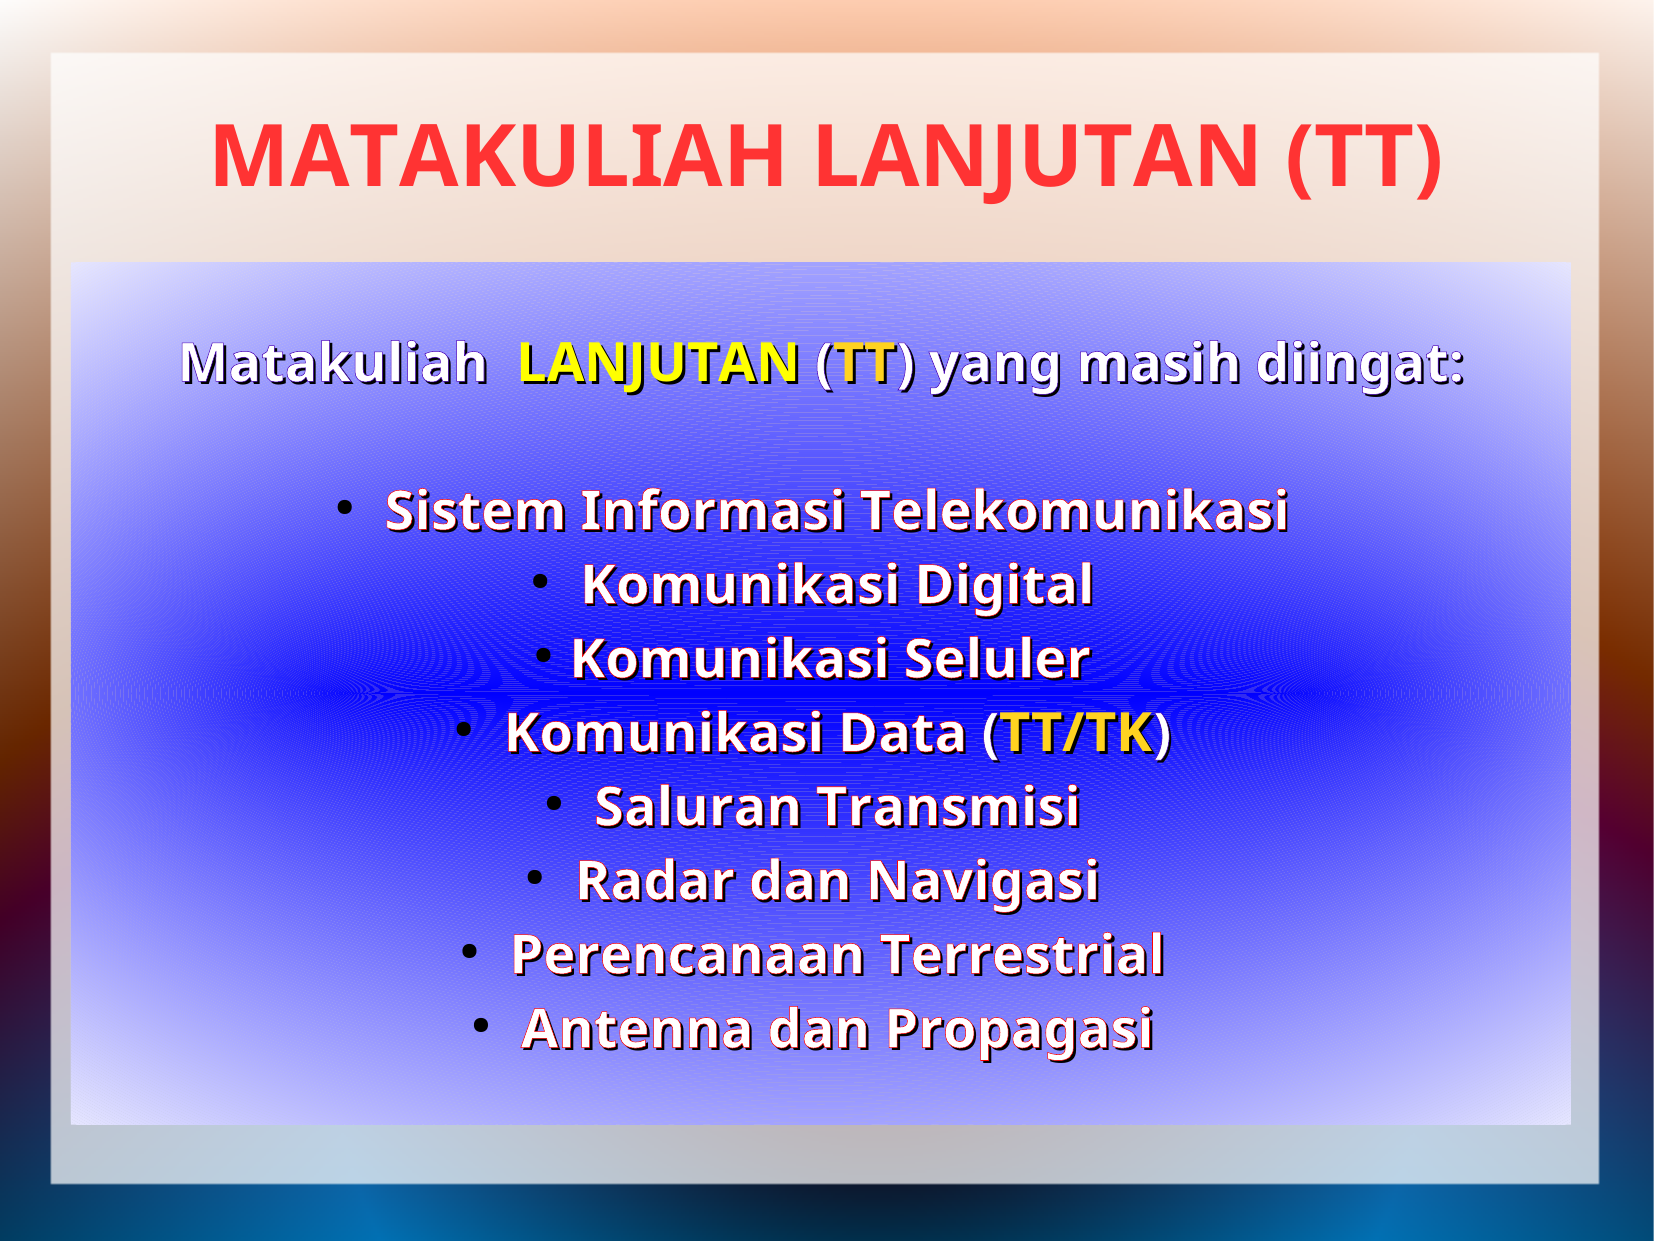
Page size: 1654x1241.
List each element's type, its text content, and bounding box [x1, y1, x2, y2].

subtitle Matakuliah LANJUTAN (TT) yang masih diingat: Sistem Informasi Telekomunikasi Komunikasi Digital Komunikasi Seluler Komunikasi Data (TT/TK) Saluran Transmisi Radar dan Navigasi Perencanaan Terrestrial Antenna dan Propagasi [70, 262, 1571, 1125]
picture [0, 0, 1654, 1241]
title MATAKULIAH LANJUTAN (TT) [82, 49, 1571, 257]
